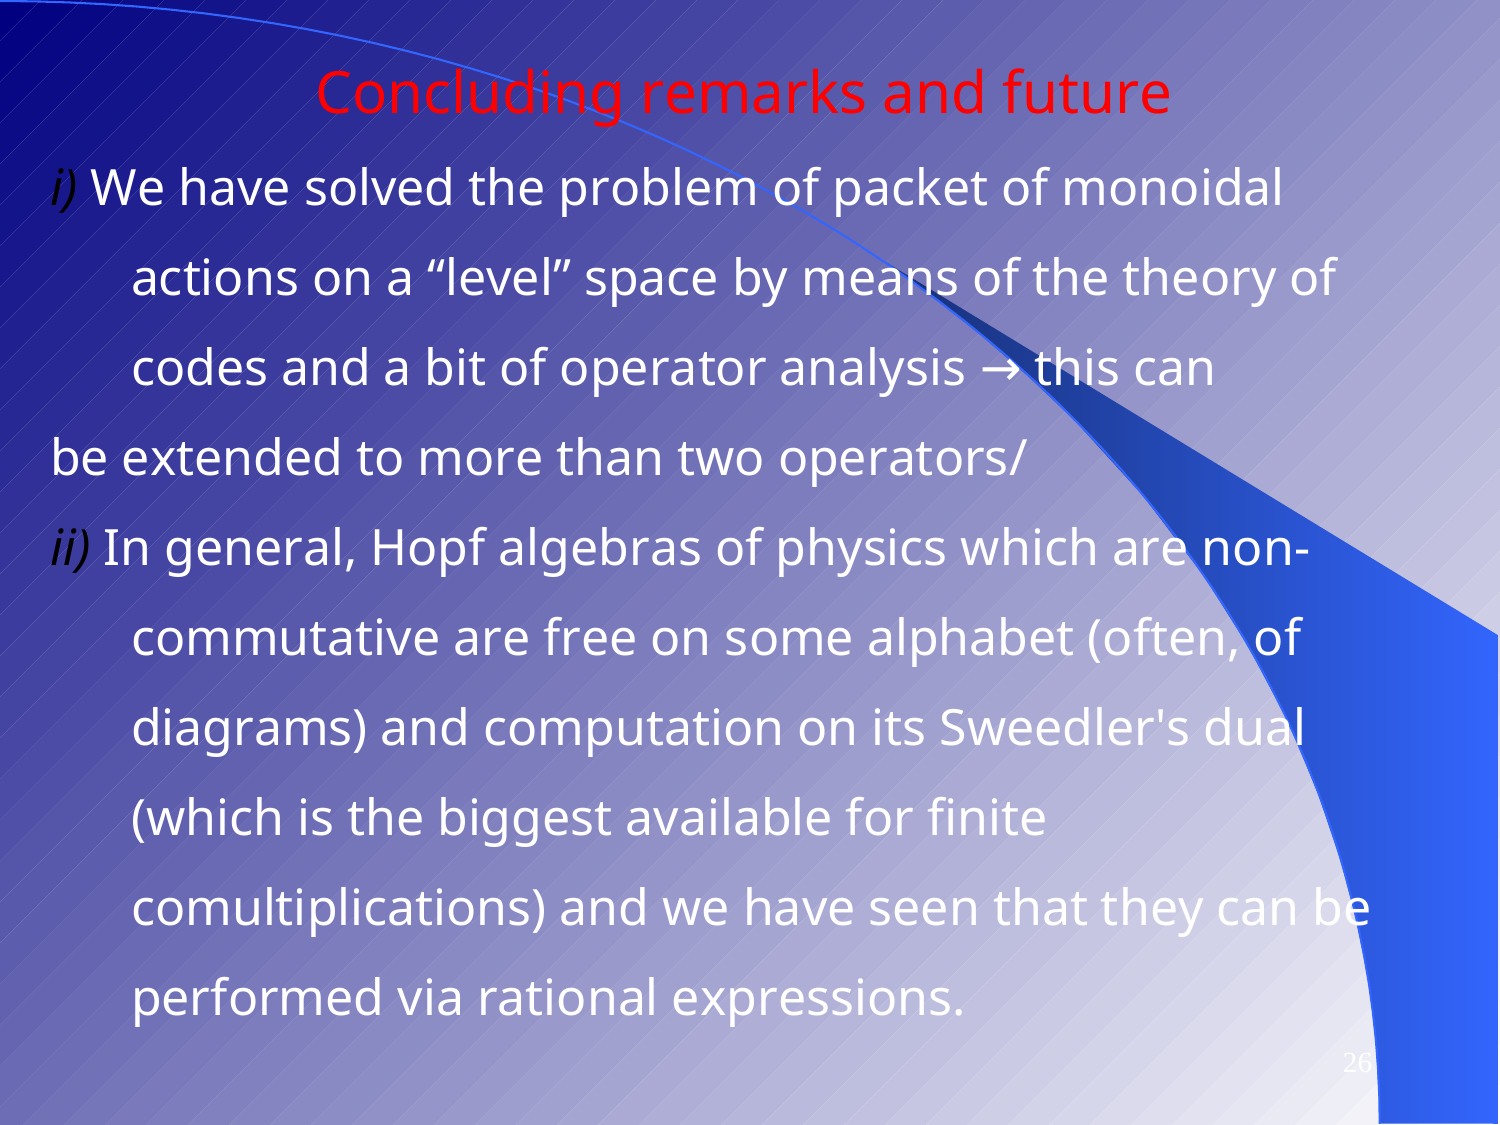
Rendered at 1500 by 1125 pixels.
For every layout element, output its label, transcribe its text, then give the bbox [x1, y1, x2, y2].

text_box Concluding remarks and future i) We have solved the problem of packet of monoidal actions on a “level” space by means of the theory of codes and a bit of operator analysis → this can be extended to more than two operators/ ii) In general, Hopf algebras of physics which are non-commutative are free on some alphabet (often, of diagrams) and computation on its Sweedler's dual (which is the biggest available for finite comultiplications) and we have seen that they can be performed via rational expressions. [50, 12, 1453, 1034]
